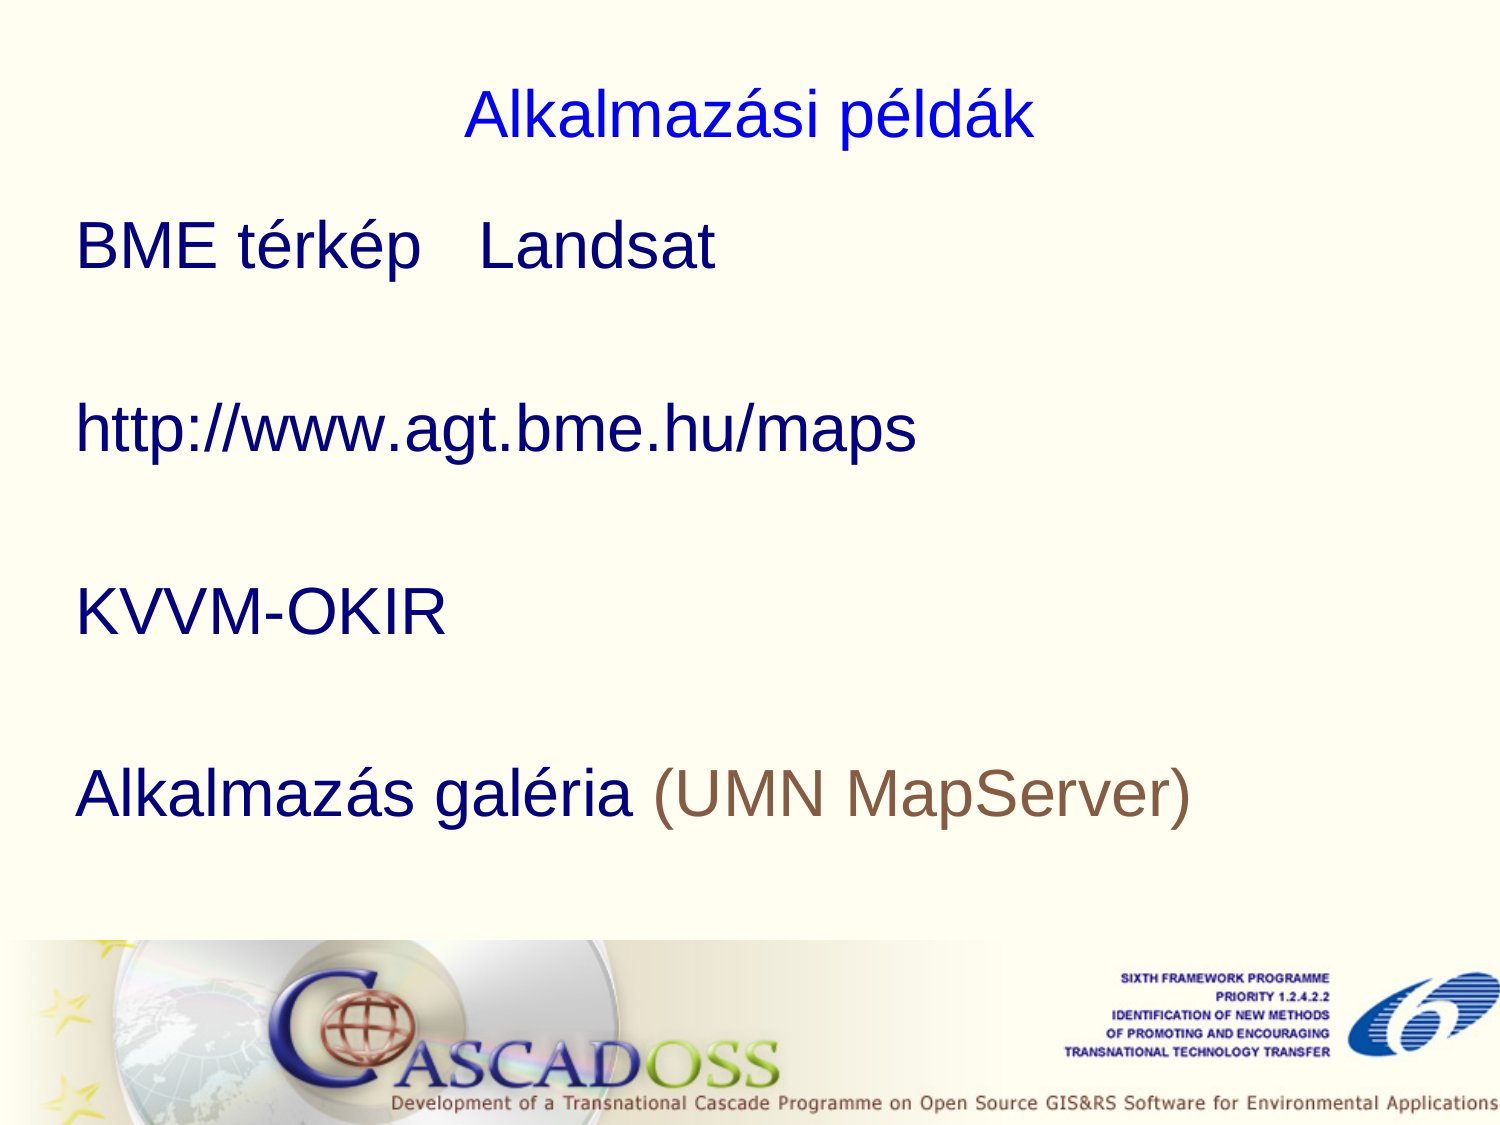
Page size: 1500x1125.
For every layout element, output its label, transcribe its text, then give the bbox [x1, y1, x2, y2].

picture [0, 940, 1500, 1125]
list BME térkép Landsat http://www.agt.bme.hu/maps KVVM-OKIR Alkalmazás galéria (UMN MapServer) [75, 207, 1425, 891]
title Alkalmazási példák [75, 28, 1425, 201]
